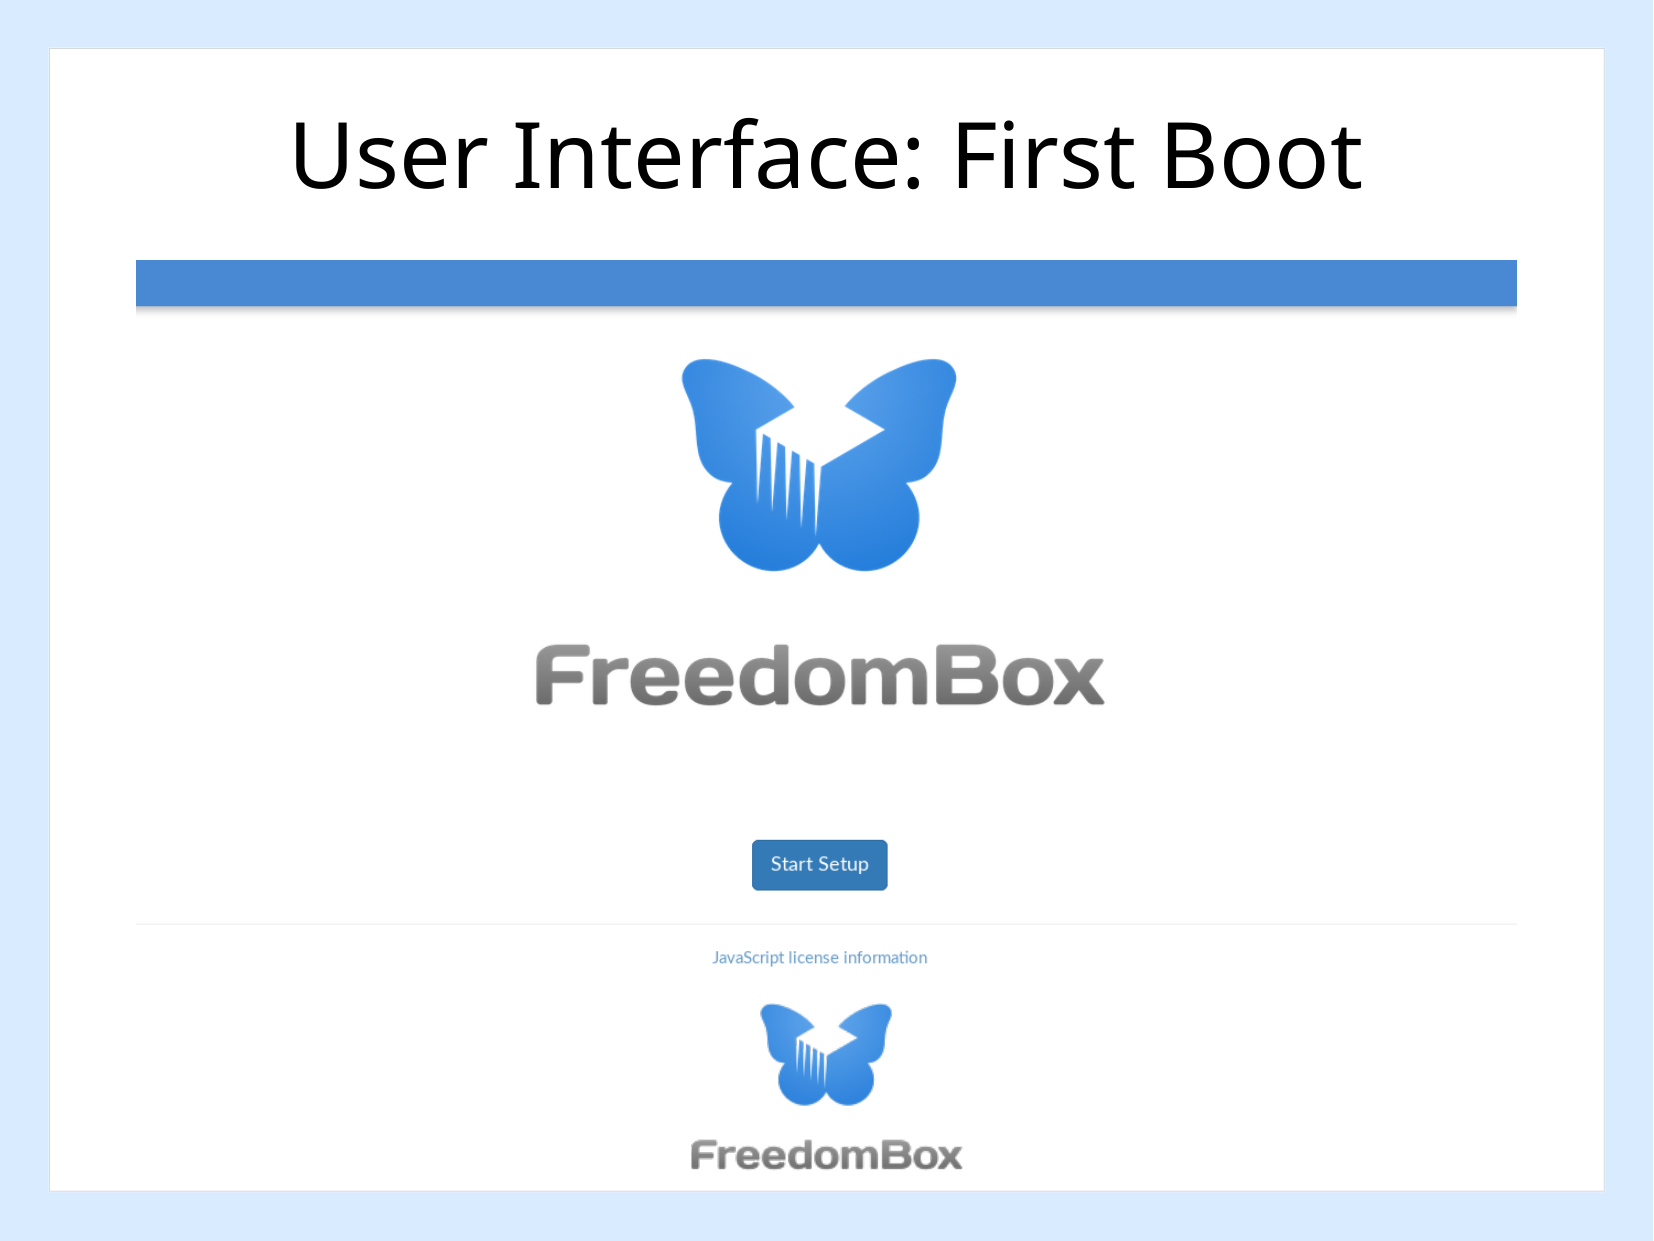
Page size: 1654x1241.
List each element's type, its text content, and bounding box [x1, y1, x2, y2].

title User Interface: First Boot [82, 49, 1571, 257]
picture [0, 0, 1654, 1241]
